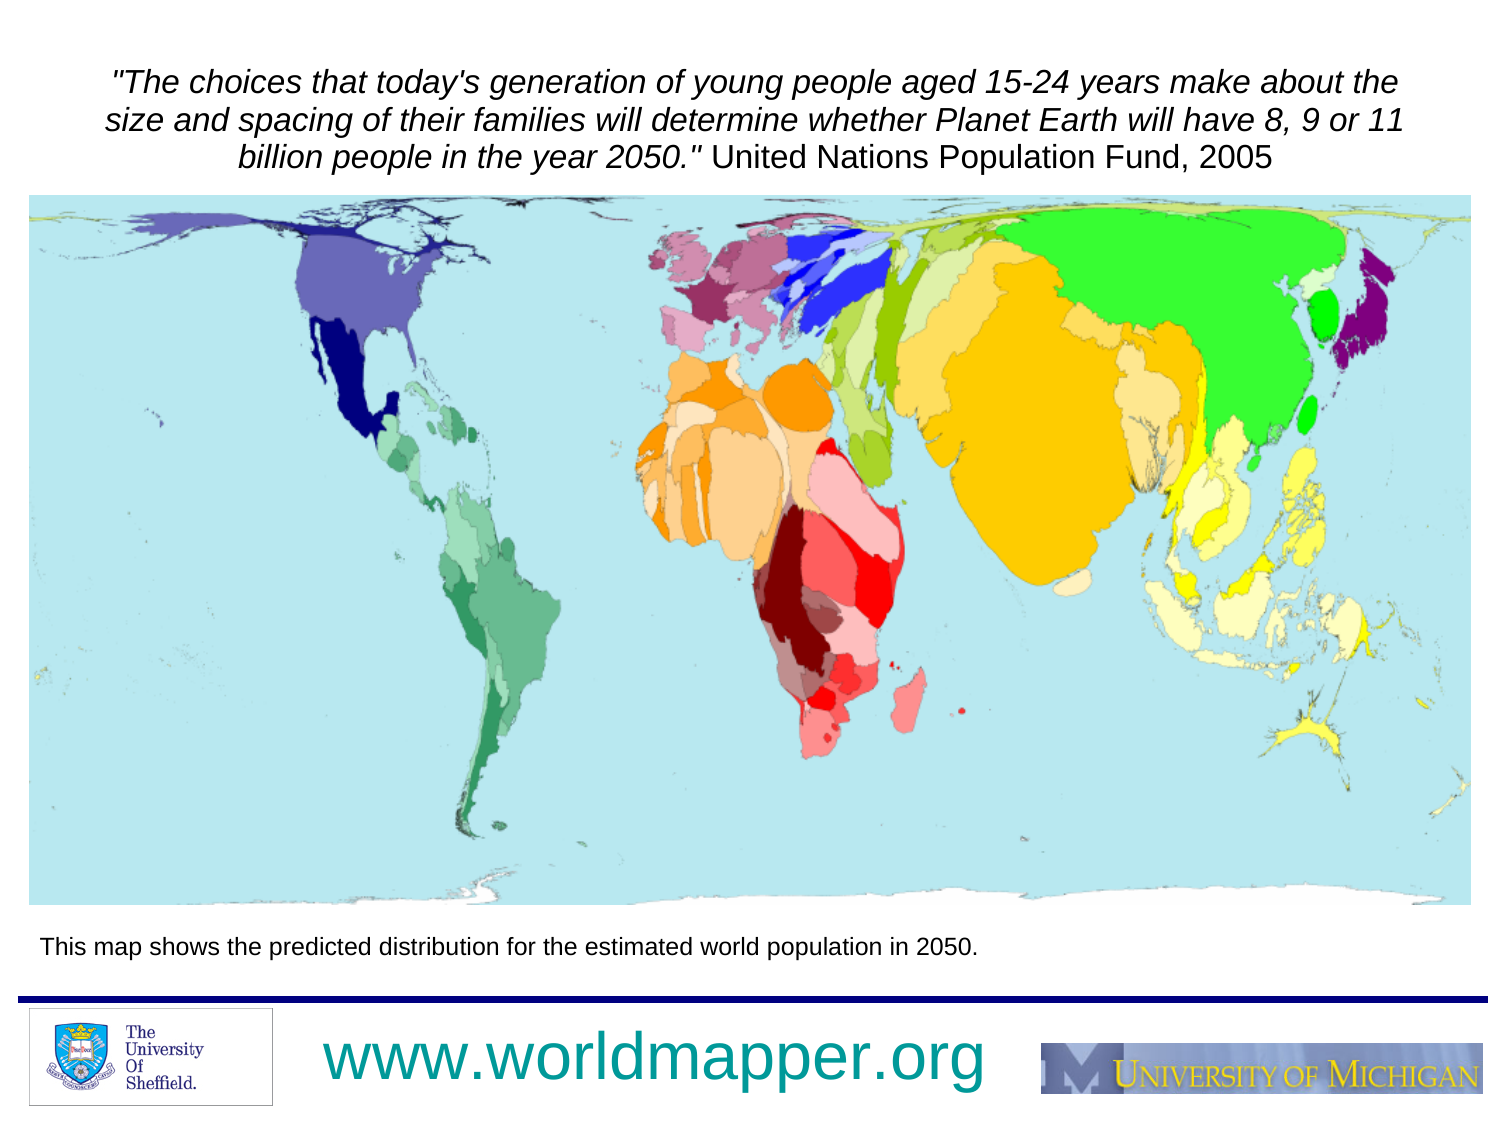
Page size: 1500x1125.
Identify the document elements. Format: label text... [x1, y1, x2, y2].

picture [29, 195, 1471, 905]
picture [1041, 1043, 1483, 1094]
picture [29, 1008, 273, 1106]
text_box This map shows the predicted distribution for the estimated world population in 2050. [24, 925, 997, 969]
title "The choices that today's generation of young people aged 15-24 years make about the size and spacing of their families will determine whether Planet Earth will have 8, 9 or 11 billion people in the year 2050." United Nations Population Fund, 2005 [76, 42, 1436, 195]
